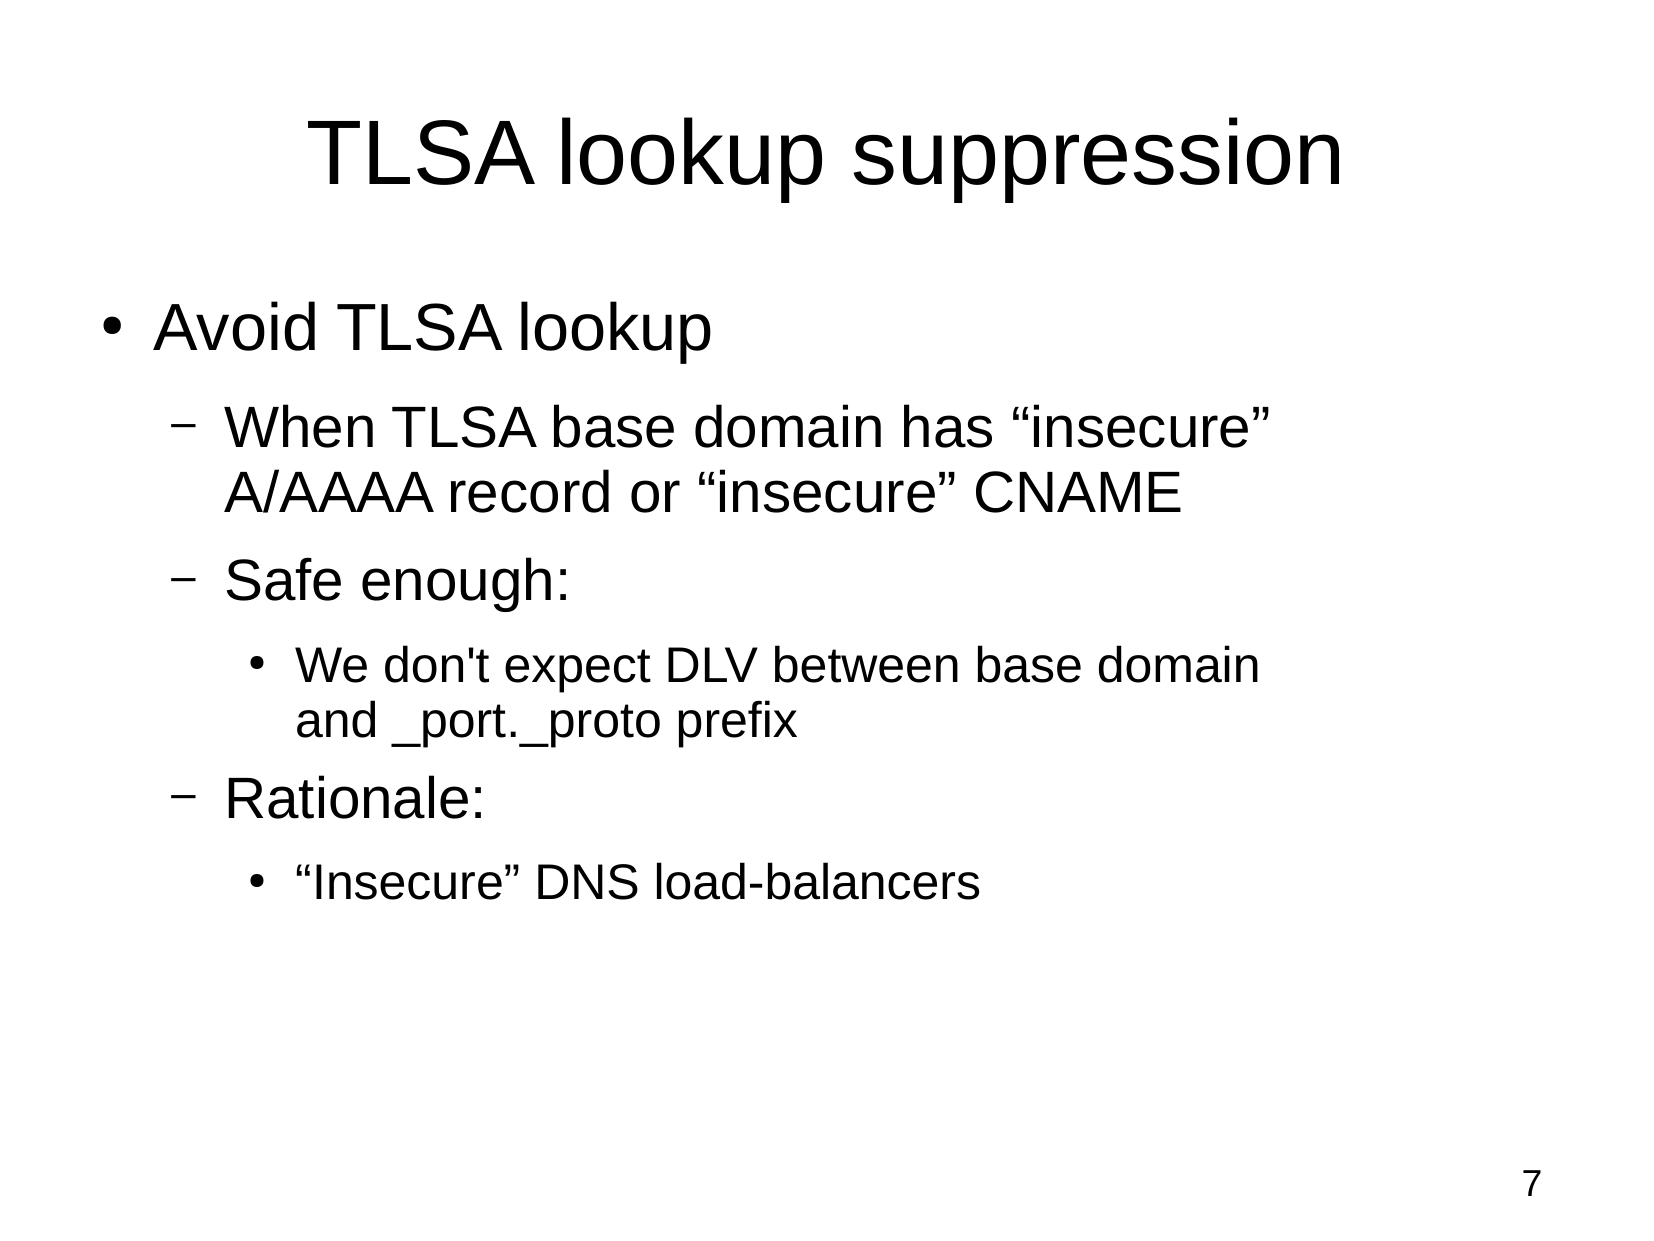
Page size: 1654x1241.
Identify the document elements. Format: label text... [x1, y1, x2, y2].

title TLSA lookup suppression [82, 49, 1571, 257]
list Avoid TLSA lookup When TLSA base domain has “insecure” A/AAAA record or “insecure” CNAME Safe enough: We don't expect DLV between base domain and _port._proto prefix Rationale: “Insecure” DNS load-balancers [82, 290, 1571, 1201]
text_box <number> [1506, 1155, 1654, 1226]
